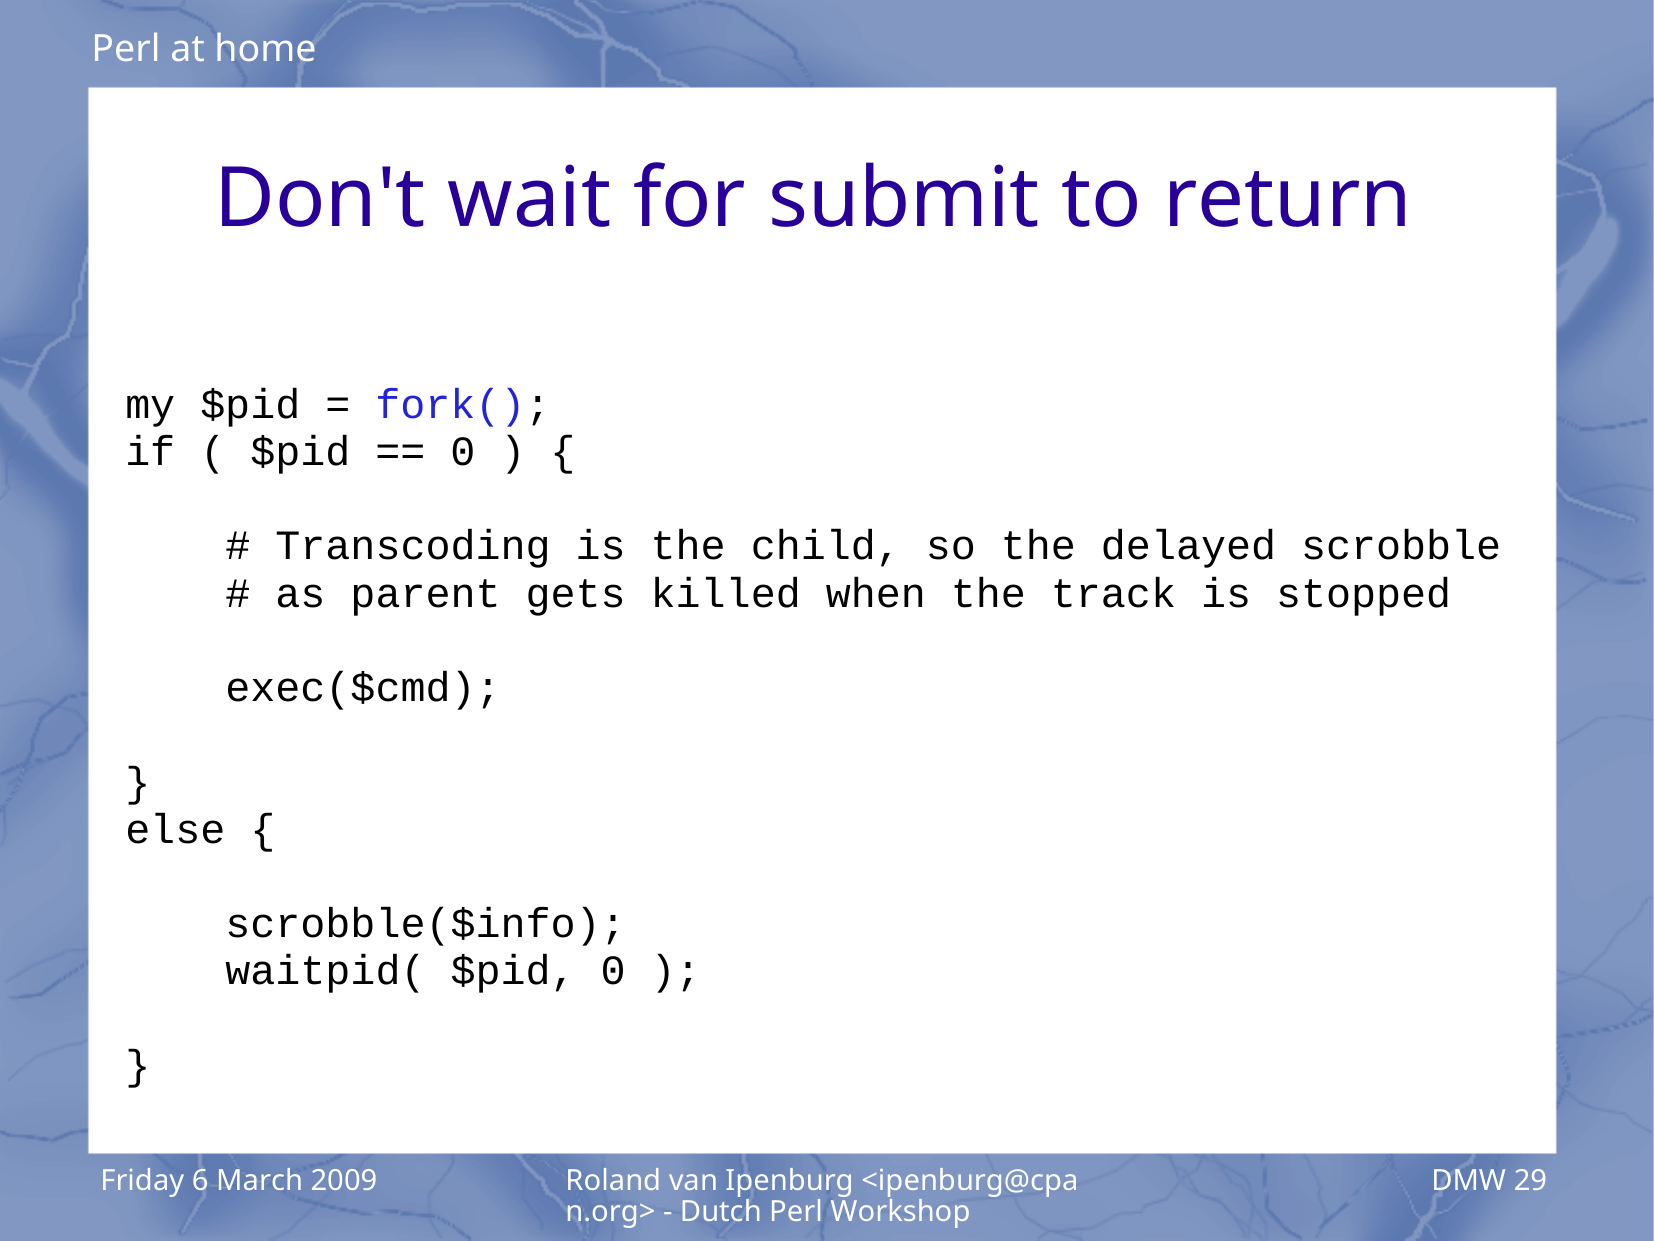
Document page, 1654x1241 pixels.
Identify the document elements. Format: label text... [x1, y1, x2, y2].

title Don't wait for submit to return [118, 98, 1536, 291]
picture [0, 0, 1654, 1241]
text_box my $pid = fork(); if ( $pid == 0 ) { # Transcoding is the child, so the delayed scrobble # as parent gets killed when the track is stopped exec($cmd); } else { scrobble($info); waitpid( $pid, 0 ); } [100, 365, 1527, 1110]
